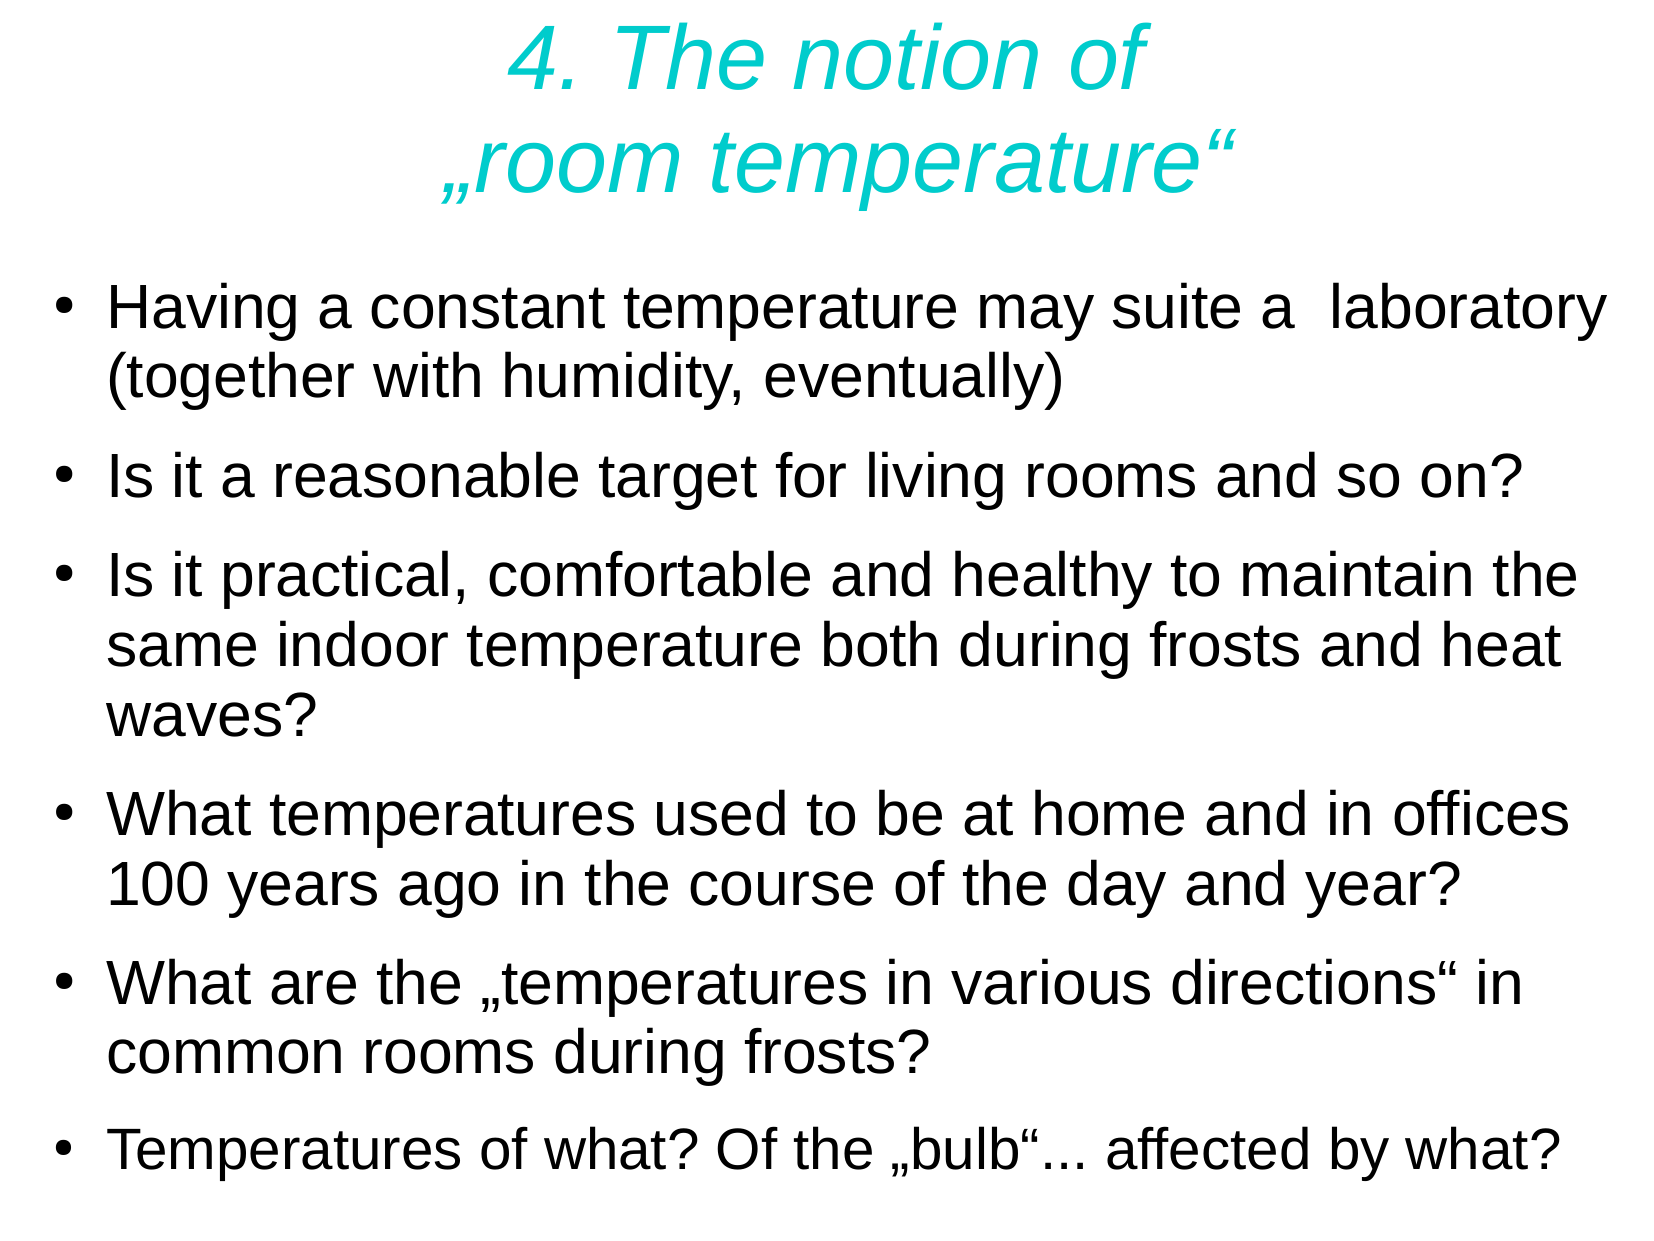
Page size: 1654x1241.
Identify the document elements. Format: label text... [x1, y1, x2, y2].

list Having a constant temperature may suite a laboratory (together with humidity, eventually) Is it a reasonable target for living rooms and so on? Is it practical, comfortable and healthy to maintain the same indoor temperature both during frosts and heat waves? What temperatures used to be at home and in offices 100 years ago in the course of the day and year? What are the „temperatures in various directions“ in common rooms during frosts? Temperatures of what? Of the „bulb“... affected by what? [35, 271, 1619, 1241]
title 4. The notion of „room temperature“ [82, 5, 1571, 213]
